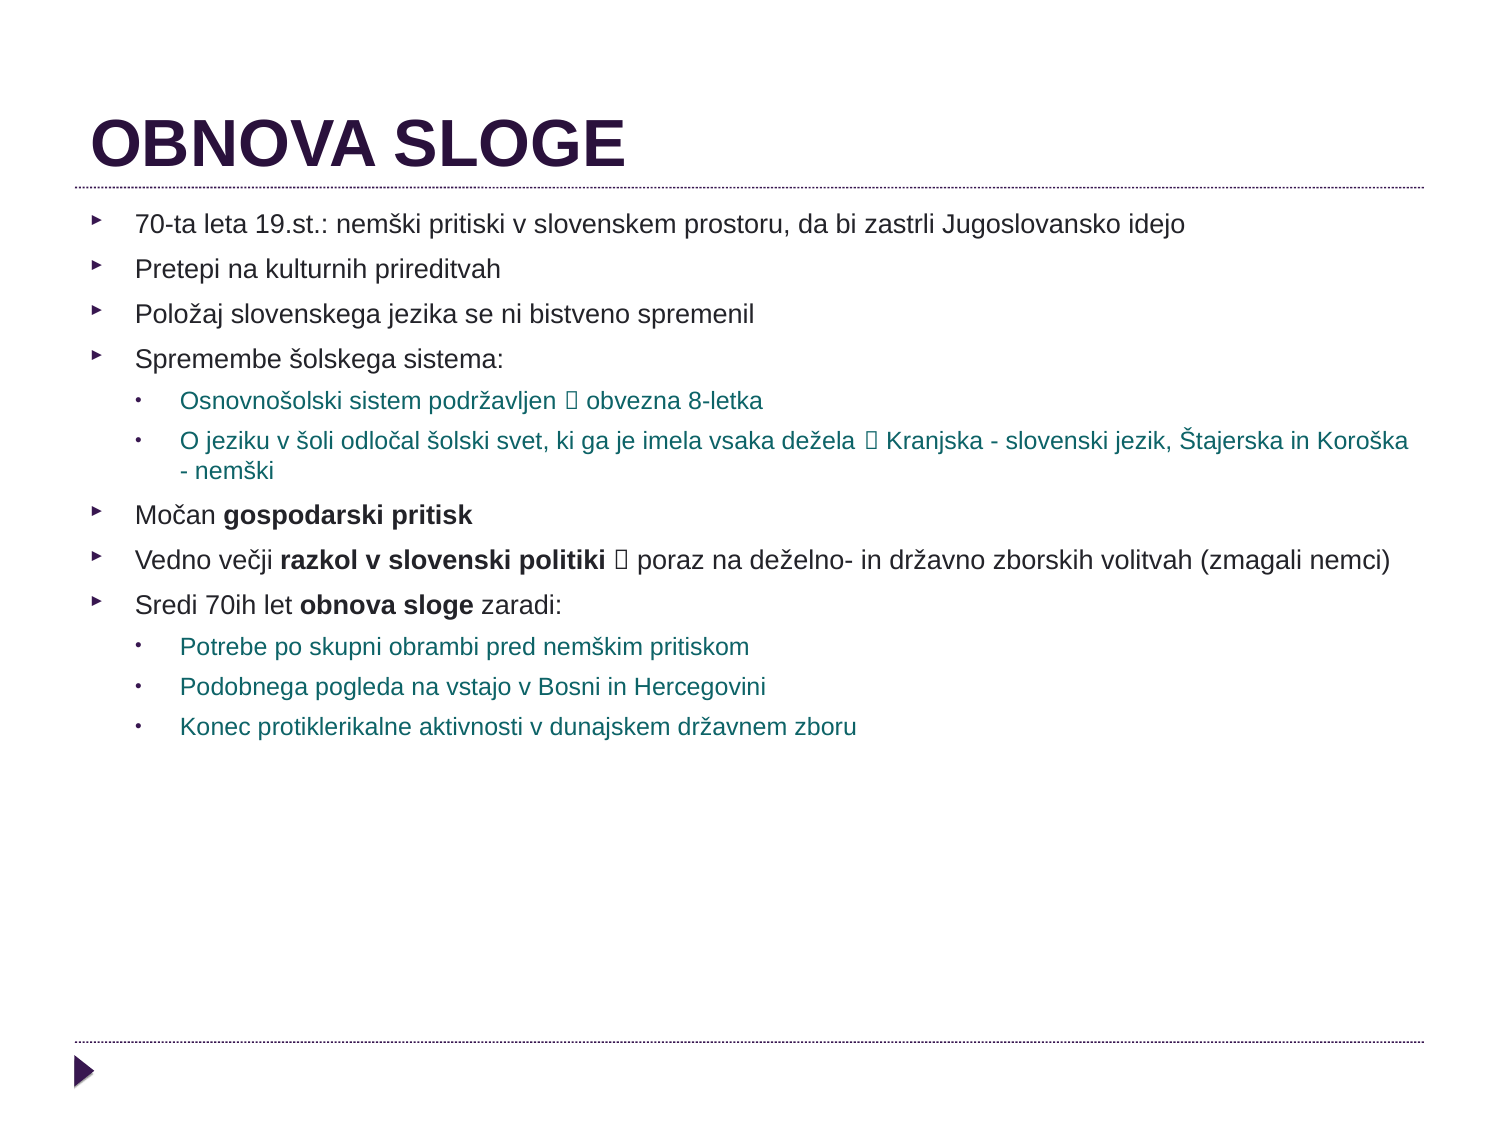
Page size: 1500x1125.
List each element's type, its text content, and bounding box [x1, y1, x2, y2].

list 70-ta leta 19.st.: nemški pritiski v slovenskem prostoru, da bi zastrli Jugoslovansko idejo Pretepi na kulturnih prireditvah Položaj slovenskega jezika se ni bistveno spremenil Spremembe šolskega sistema: Osnovnošolski sistem podržavljen  obvezna 8-letka O jeziku v šoli odločal šolski svet, ki ga je imela vsaka dežela  Kranjska - slovenski jezik, Štajerska in Koroška - nemški Močan gospodarski pritisk Vedno večji razkol v slovenski politiki  poraz na deželno- in državno zborskih volitvah (zmagali nemci) Sredi 70ih let obnova sloge zaradi: Potrebe po skupni obrambi pred nemškim pritiskom Podobnega pogleda na vstajo v Bosni in Hercegovini Konec protiklerikalne aktivnosti v dunajskem državnem zboru [75, 199, 1425, 1125]
title OBNOVA SLOGE [75, 24, 1425, 188]
